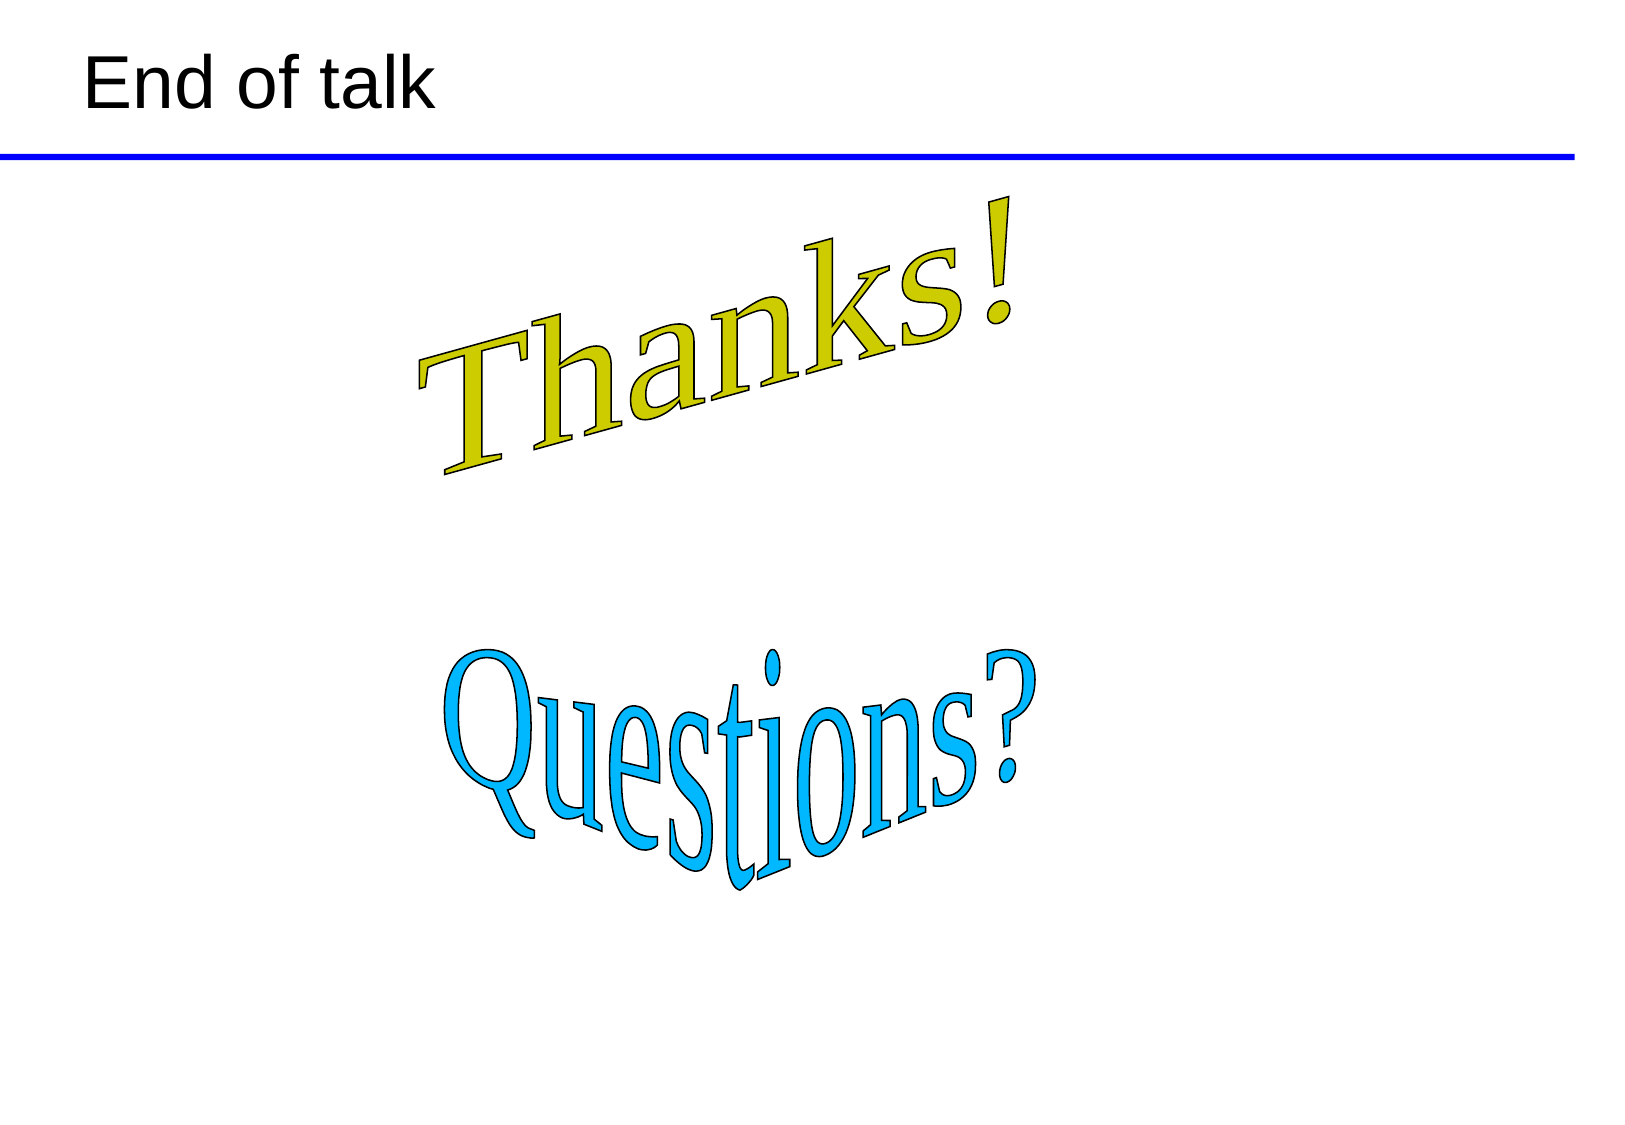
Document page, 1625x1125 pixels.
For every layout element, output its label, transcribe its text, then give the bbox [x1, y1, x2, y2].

text_box Questions? [609, 705, 660, 851]
text_box Thanks! [630, 323, 705, 420]
text_box Thanks! [804, 238, 895, 374]
text_box Questions? [444, 649, 535, 839]
text_box Thanks! [987, 300, 1010, 324]
text_box Thanks! [902, 248, 961, 345]
title End of talk [67, 27, 1544, 131]
text_box Thanks! [711, 296, 799, 401]
text_box Questions? [933, 692, 976, 807]
text_box Questions? [999, 758, 1016, 783]
text_box Questions? [718, 684, 754, 891]
text_box Thanks! [532, 313, 622, 450]
text_box Questions? [757, 717, 790, 880]
text_box Questions? [765, 649, 780, 686]
text_box Questions? [987, 649, 1036, 747]
text_box Thanks! [988, 196, 1009, 287]
text_box Questions? [538, 697, 602, 832]
text_box Questions? [669, 712, 713, 872]
text_box Questions? [797, 707, 855, 857]
text_box Thanks! [419, 330, 528, 475]
text_box Questions? [863, 699, 926, 838]
